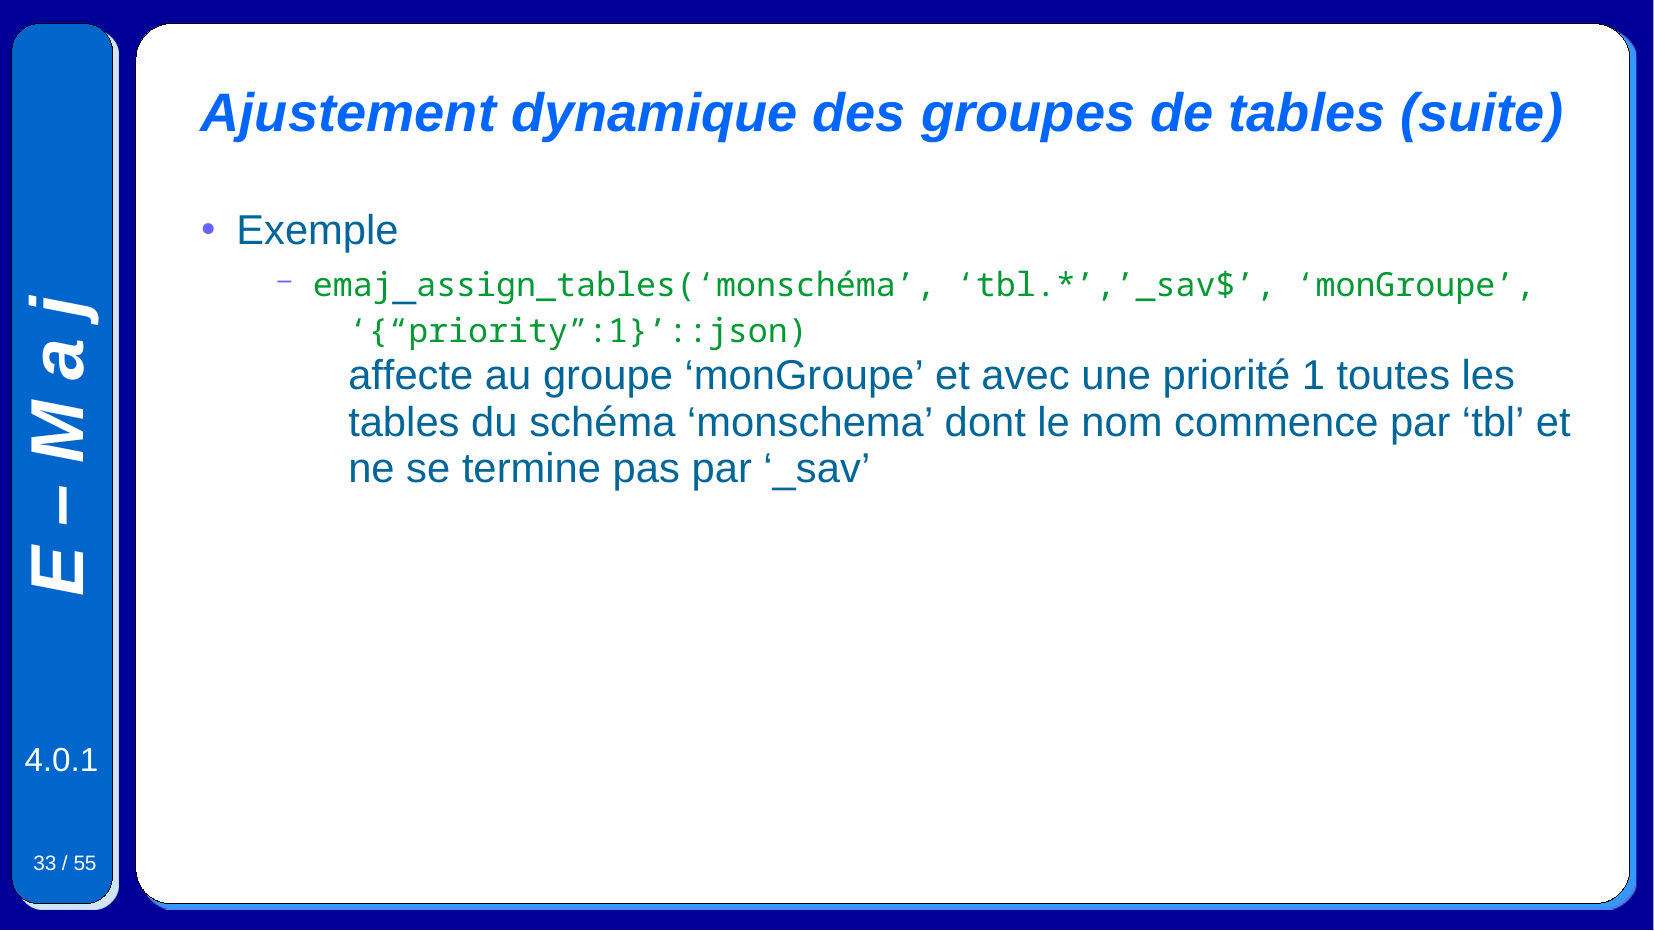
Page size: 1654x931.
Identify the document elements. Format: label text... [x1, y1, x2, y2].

list Exemple emaj_assign_tables(‘monschéma’, ‘tbl.*’,’_sav$’, ‘monGroupe’, ‘{“priority”:1}’::json) affecte au groupe ‘monGroupe’ et avec une priorité 1 toutes les tables du schéma ‘monschema’ dont le nom commence par ‘tbl’ et ne se termine pas par ‘_sav’ [177, 206, 1587, 829]
title Ajustement dynamique des groupes de tables (suite) [200, 34, 1575, 191]
